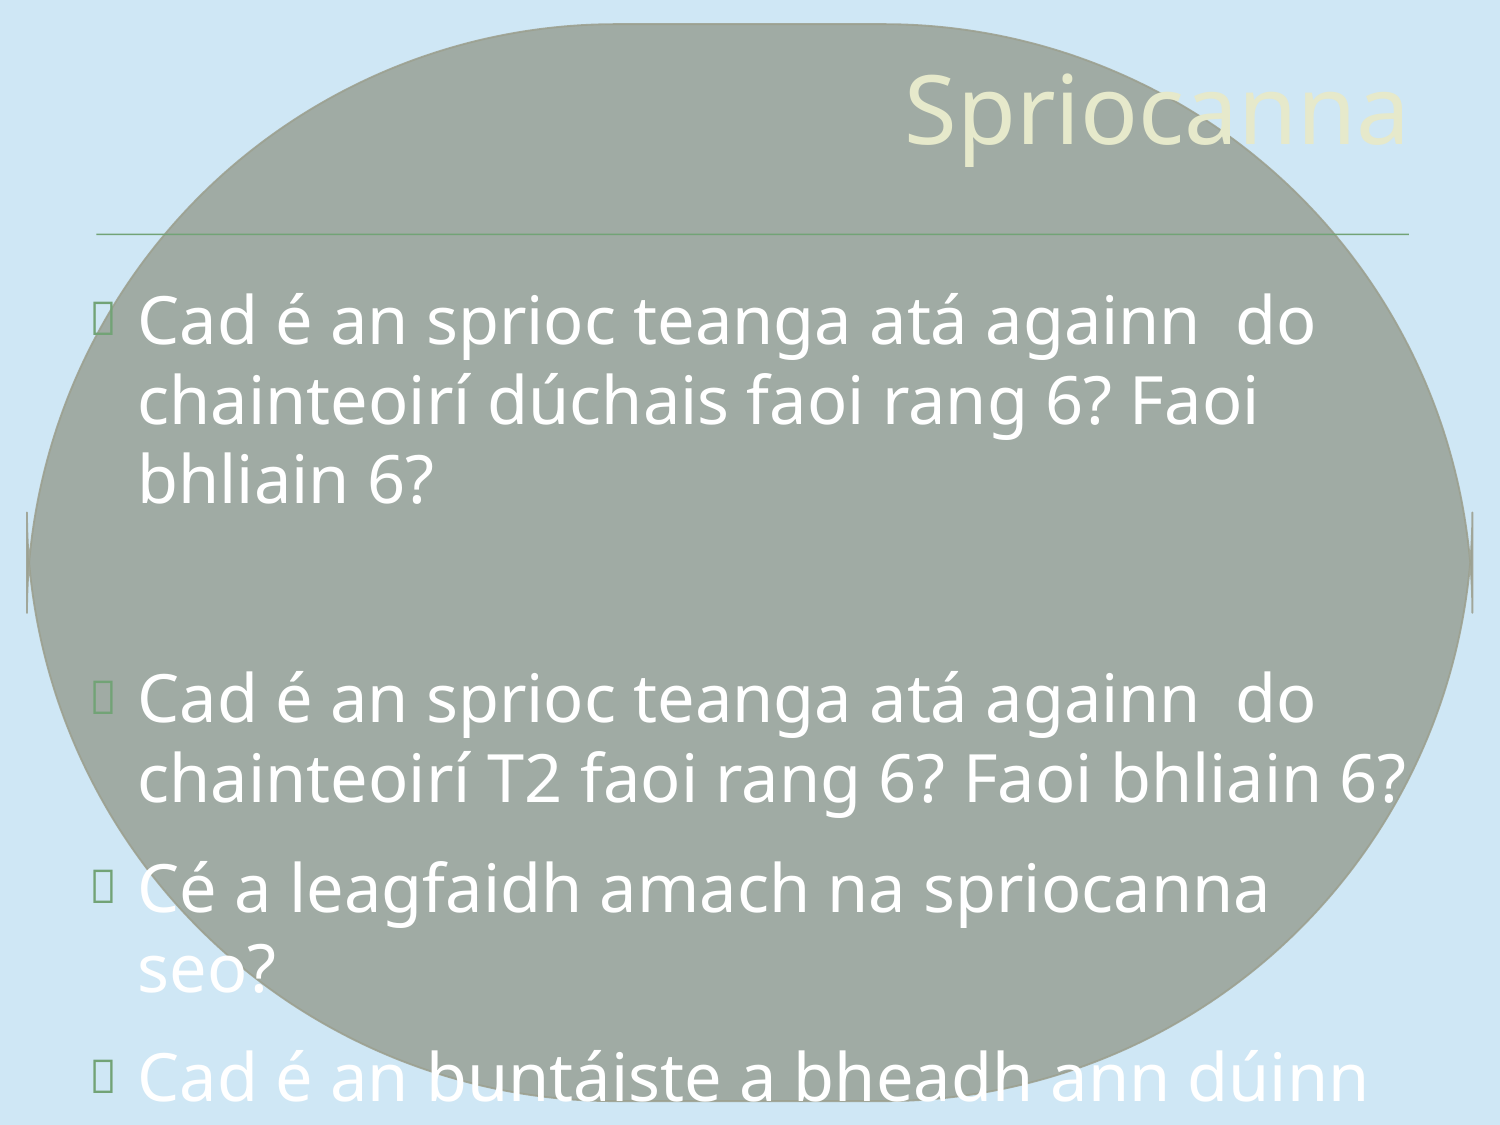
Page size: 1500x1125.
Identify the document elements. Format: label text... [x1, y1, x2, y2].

title Spriocanna [75, 41, 1425, 230]
list Cad é an sprioc teanga atá againn do chainteoirí dúchais faoi rang 6? Faoi bhliain 6? Cad é an sprioc teanga atá againn do chainteoirí T2 faoi rang 6? Faoi bhliain 6? Cé a leagfaidh amach na spriocanna seo? Cad é an buntáiste a bheadh ann dúinn na spriocanna a shoiléiriú? [75, 270, 1425, 1013]
